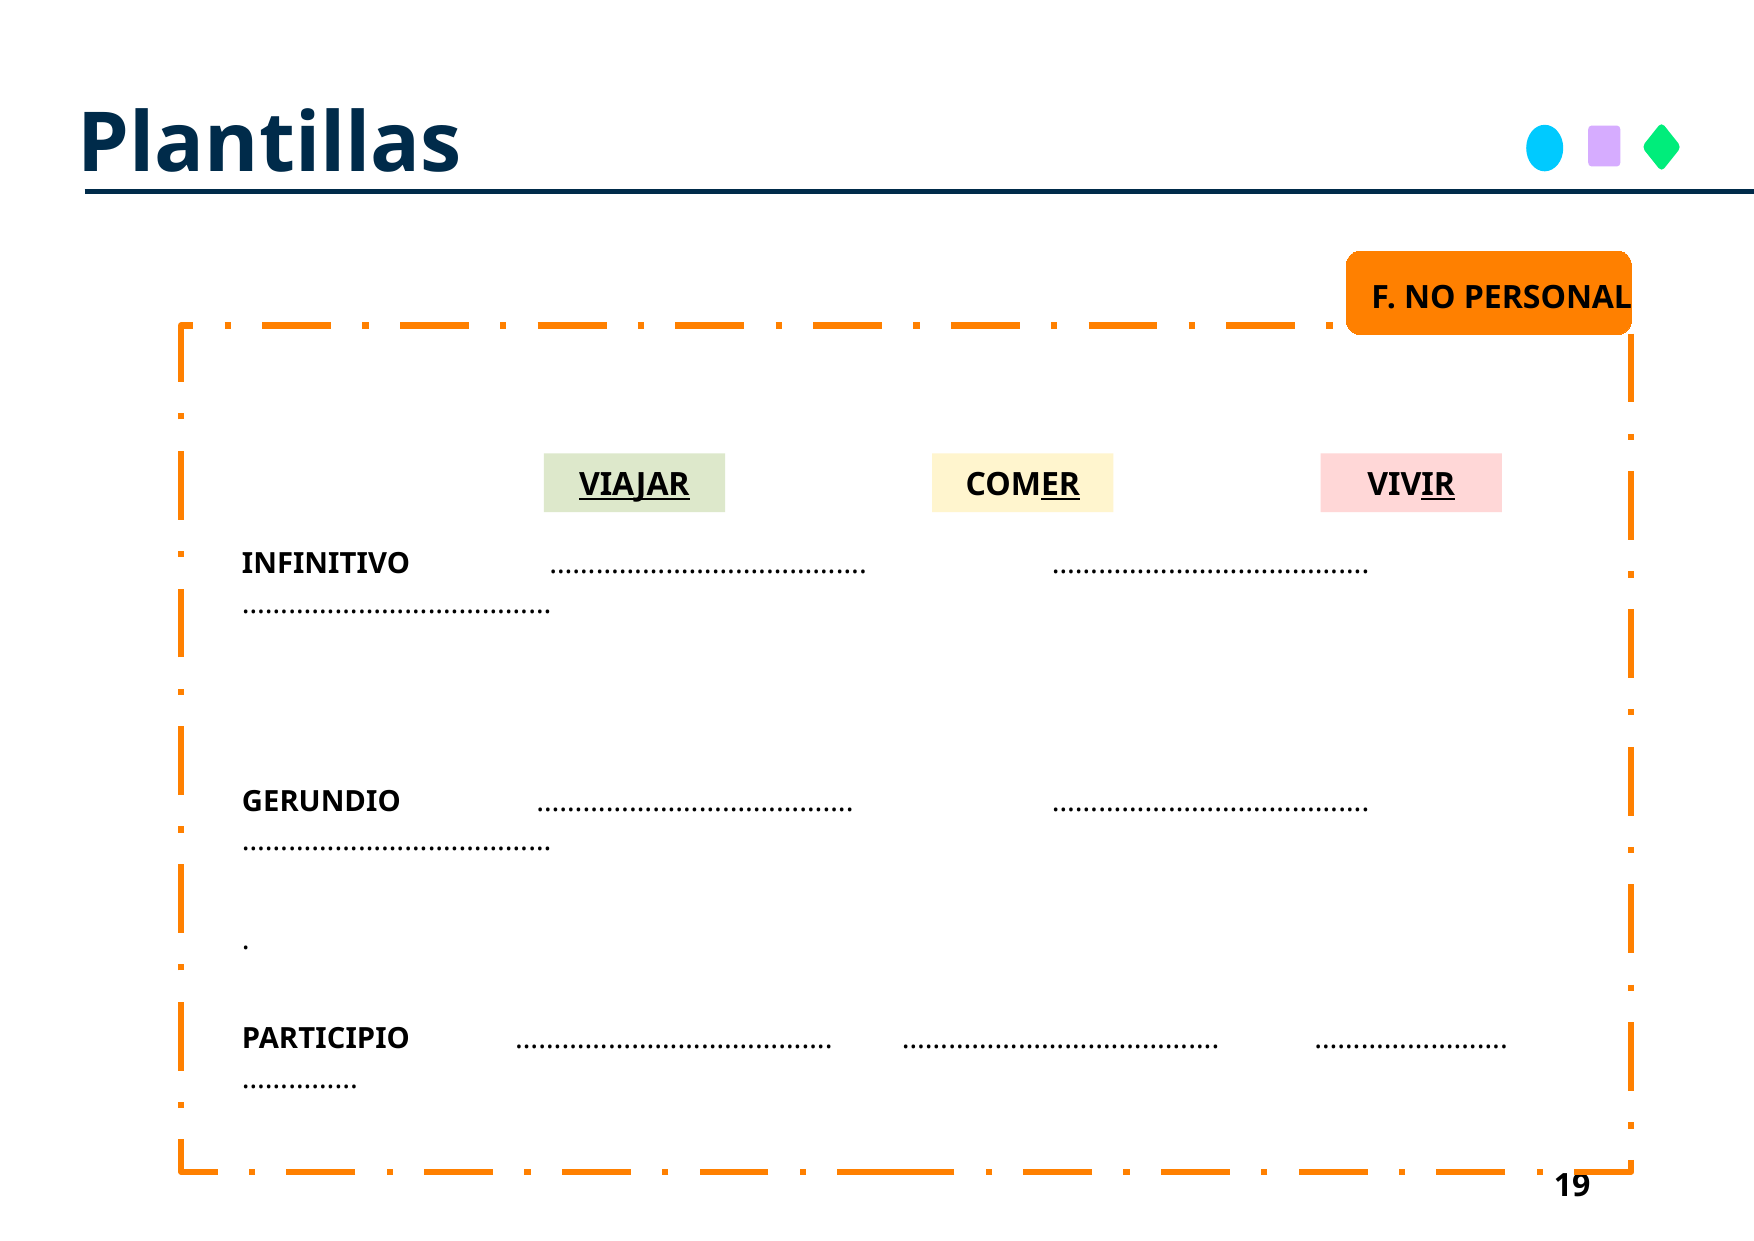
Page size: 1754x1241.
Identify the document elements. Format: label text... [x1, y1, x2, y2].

title Plantillas [77, 32, 1408, 196]
text_box COMER [932, 455, 1114, 510]
text_box INFINITIVO …………………….……………. …………………….……………. …………………….…………… GERUNDIO …………………….……………. …………………….……………. …………………….…………… . PARTICIPIO …………………….……………. …………………….……………. …………………….…………... [181, 590, 1569, 1049]
text_box VIAJAR [543, 455, 726, 510]
text_box [181, 325, 1632, 1172]
text_box F. NO PERSONAL [1346, 233, 1658, 359]
text_box VIVIR [1320, 455, 1502, 510]
